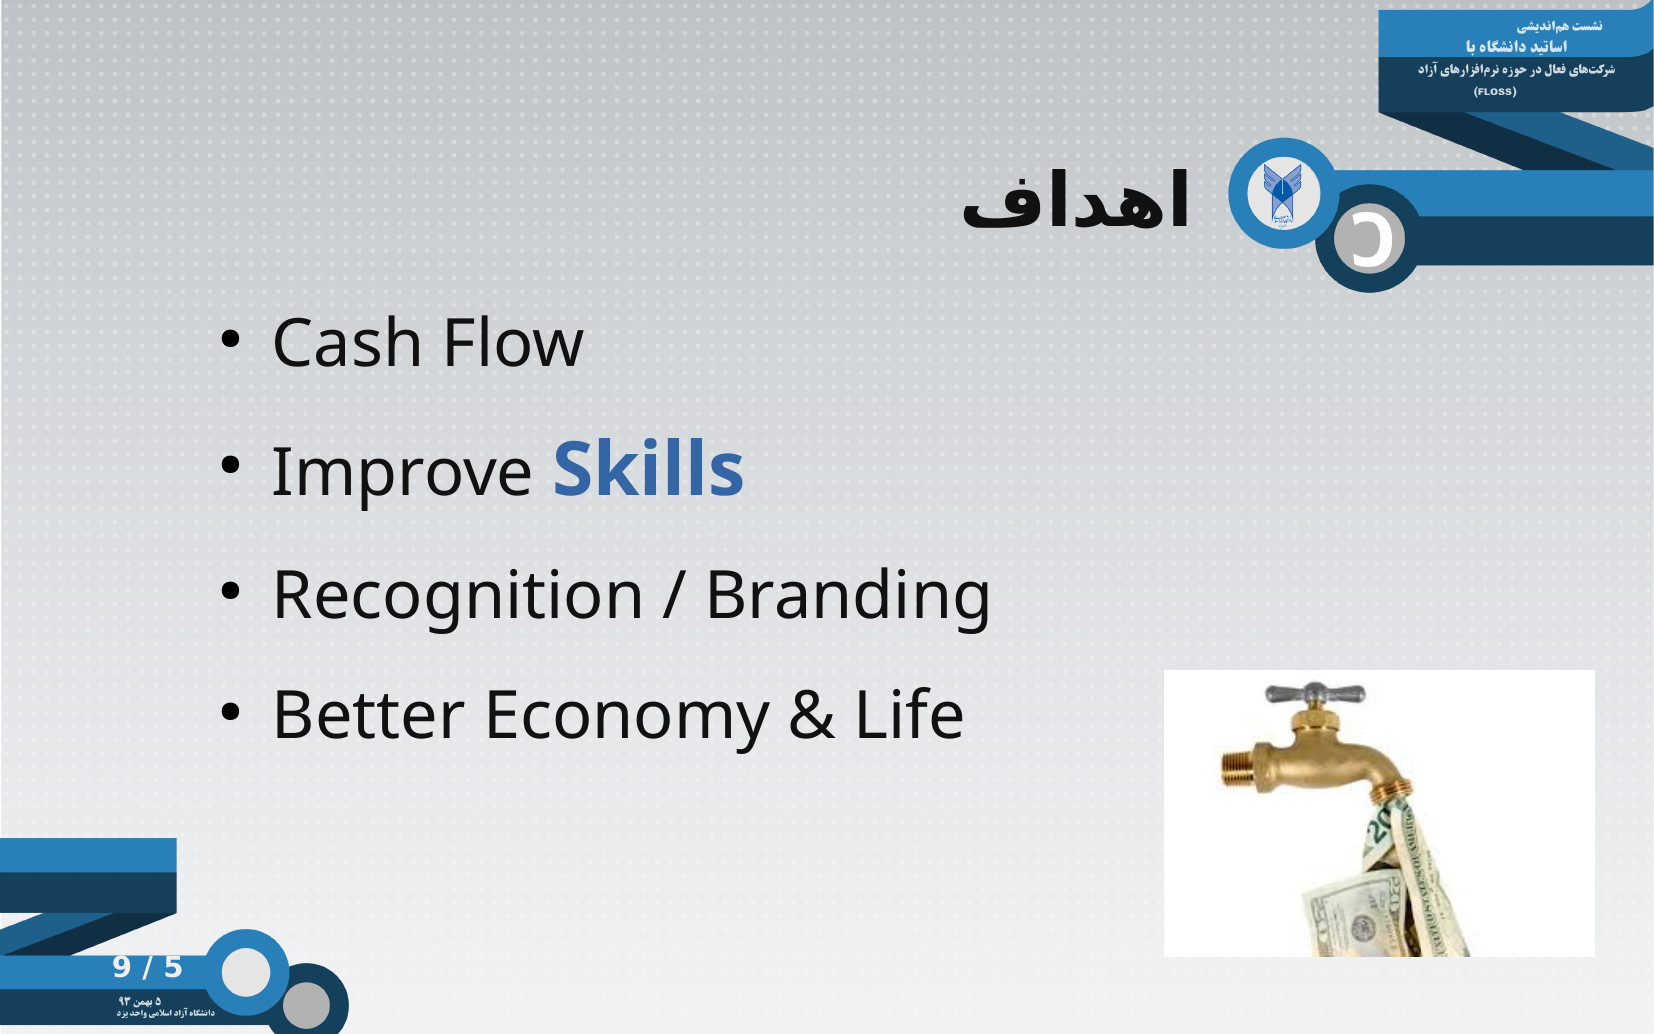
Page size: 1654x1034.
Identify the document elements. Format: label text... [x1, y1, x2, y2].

list Cash Flow Improve Skills Recognition / Branding Better Economy & Life [200, 295, 1418, 922]
picture [0, 0, 1654, 1034]
title اهداف [200, 128, 1193, 272]
